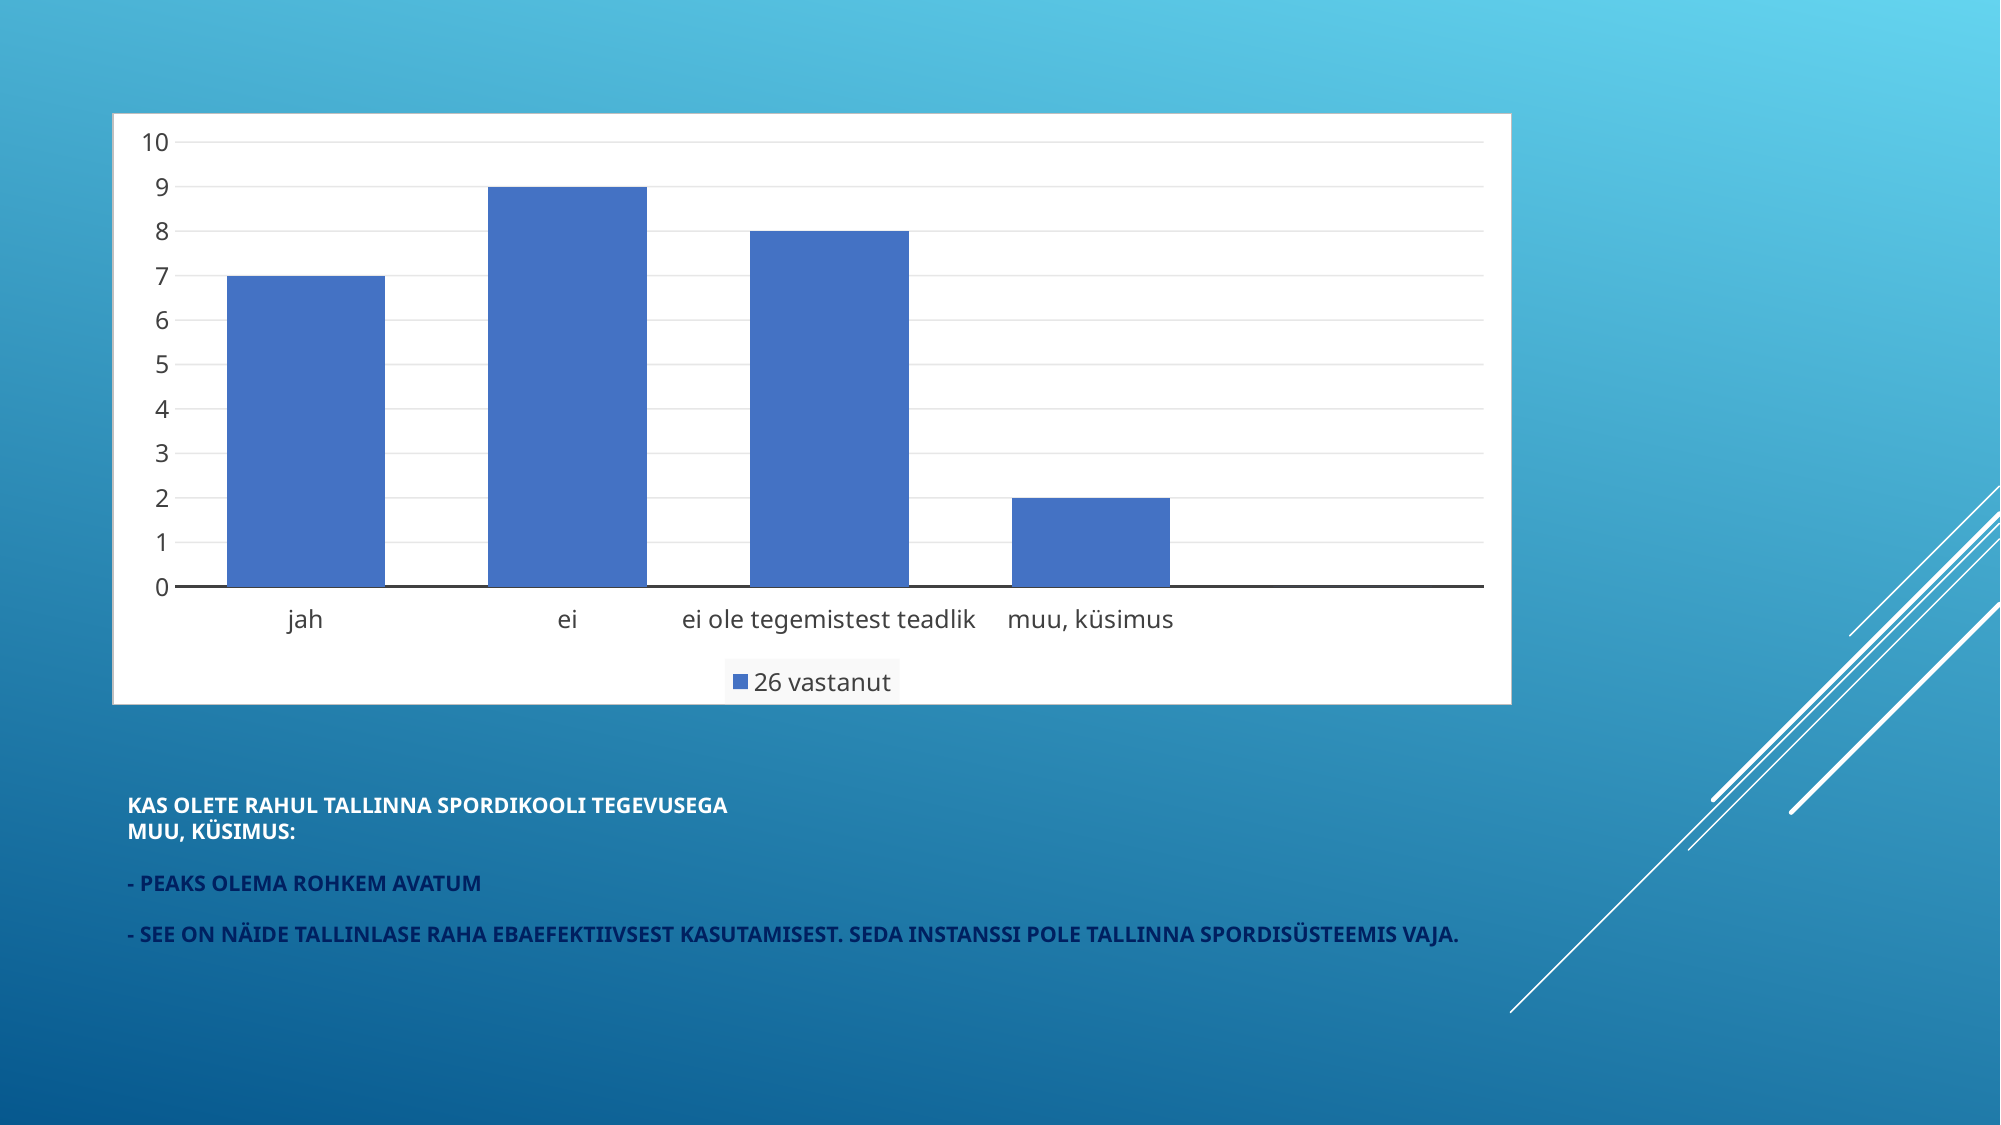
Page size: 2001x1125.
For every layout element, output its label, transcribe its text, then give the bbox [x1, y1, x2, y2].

chart [112, 112, 1513, 706]
title Kas olete rahul TALLINNA SPORDIKOOLI tegevusega MUU, küsimus: - peaks olema rohkem avatum - See on näide tallinlase raha ebaefektiivsest kasutamisest. Seda instanssi pole Tallinna spordisüsteemis vaja. [112, 736, 1513, 1125]
